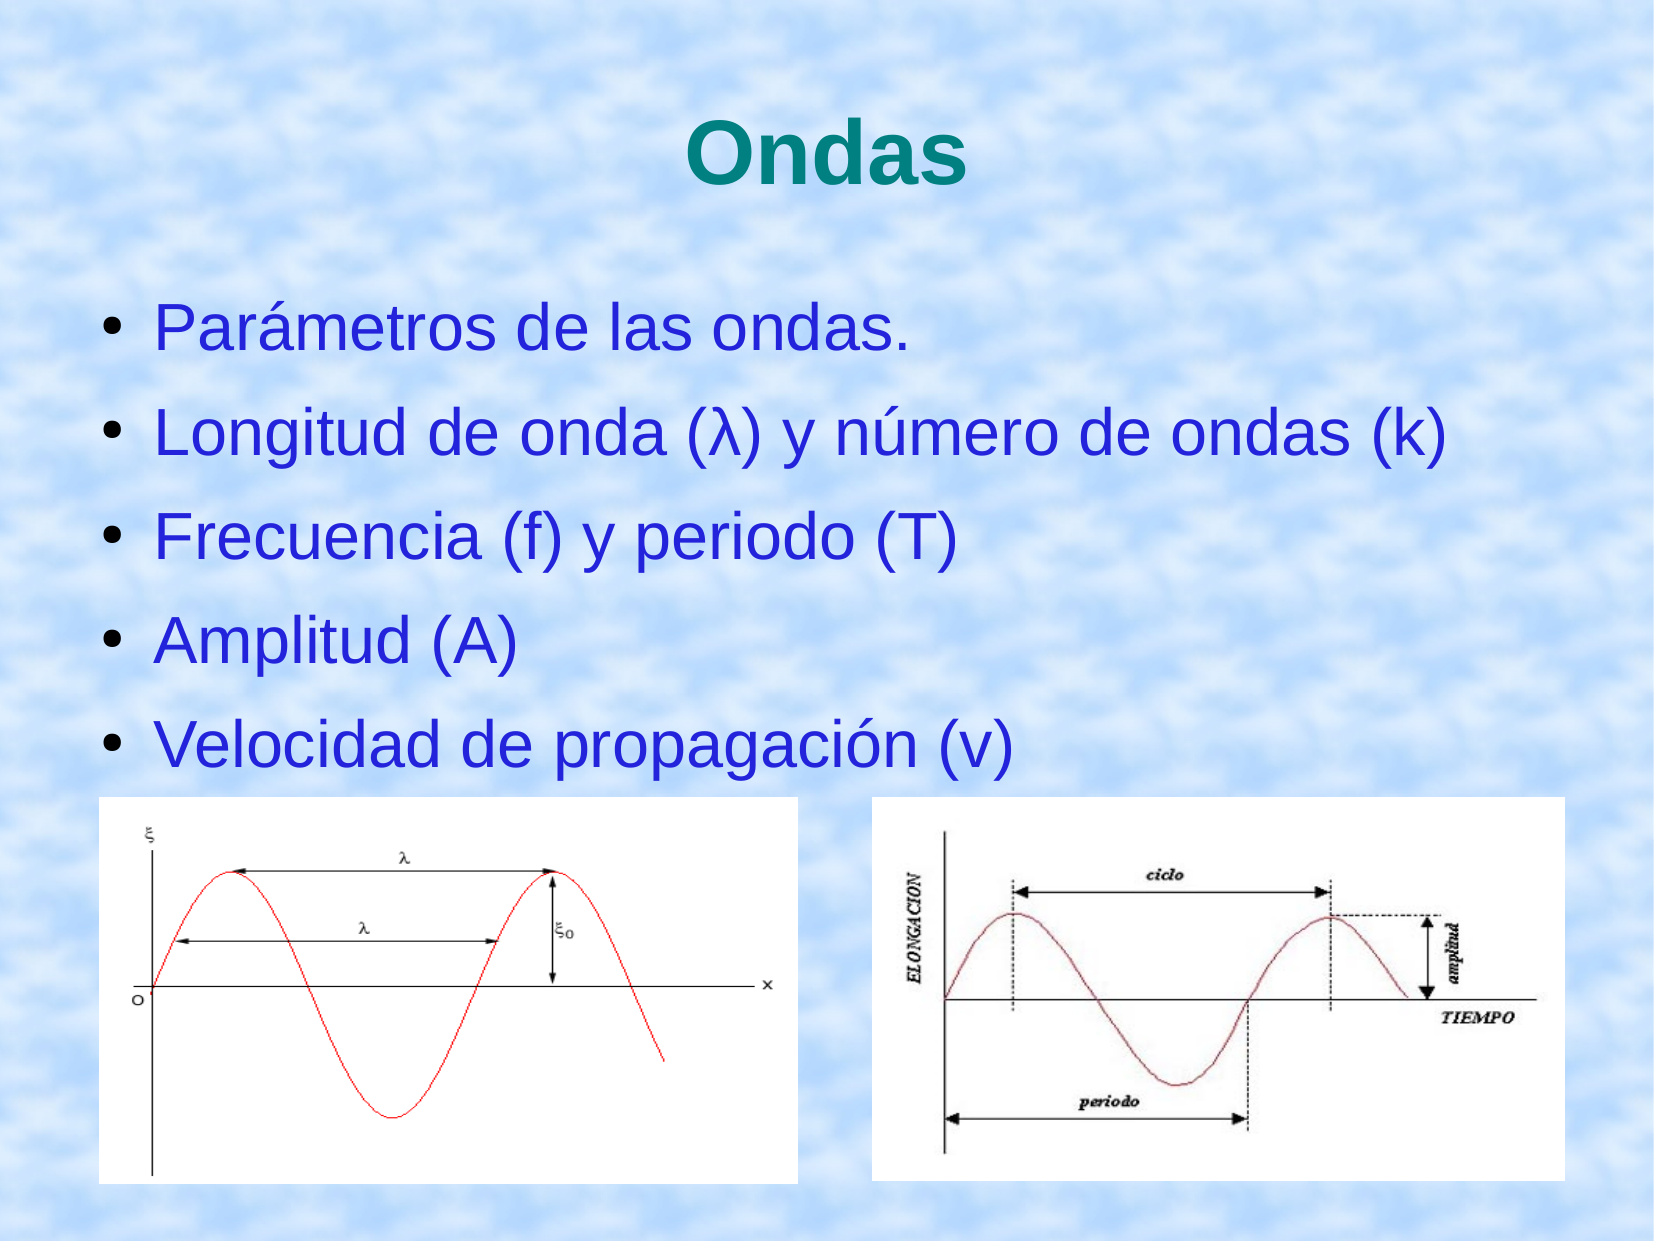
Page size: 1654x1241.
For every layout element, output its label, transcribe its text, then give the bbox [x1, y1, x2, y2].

list Parámetros de las ondas. Longitud de onda (λ) y número de ondas (k) Frecuencia (f) y periodo (T) Amplitud (A) Velocidad de propagación (v) [82, 290, 1571, 1109]
title Ondas [82, 49, 1571, 257]
picture [0, 0, 1654, 1241]
